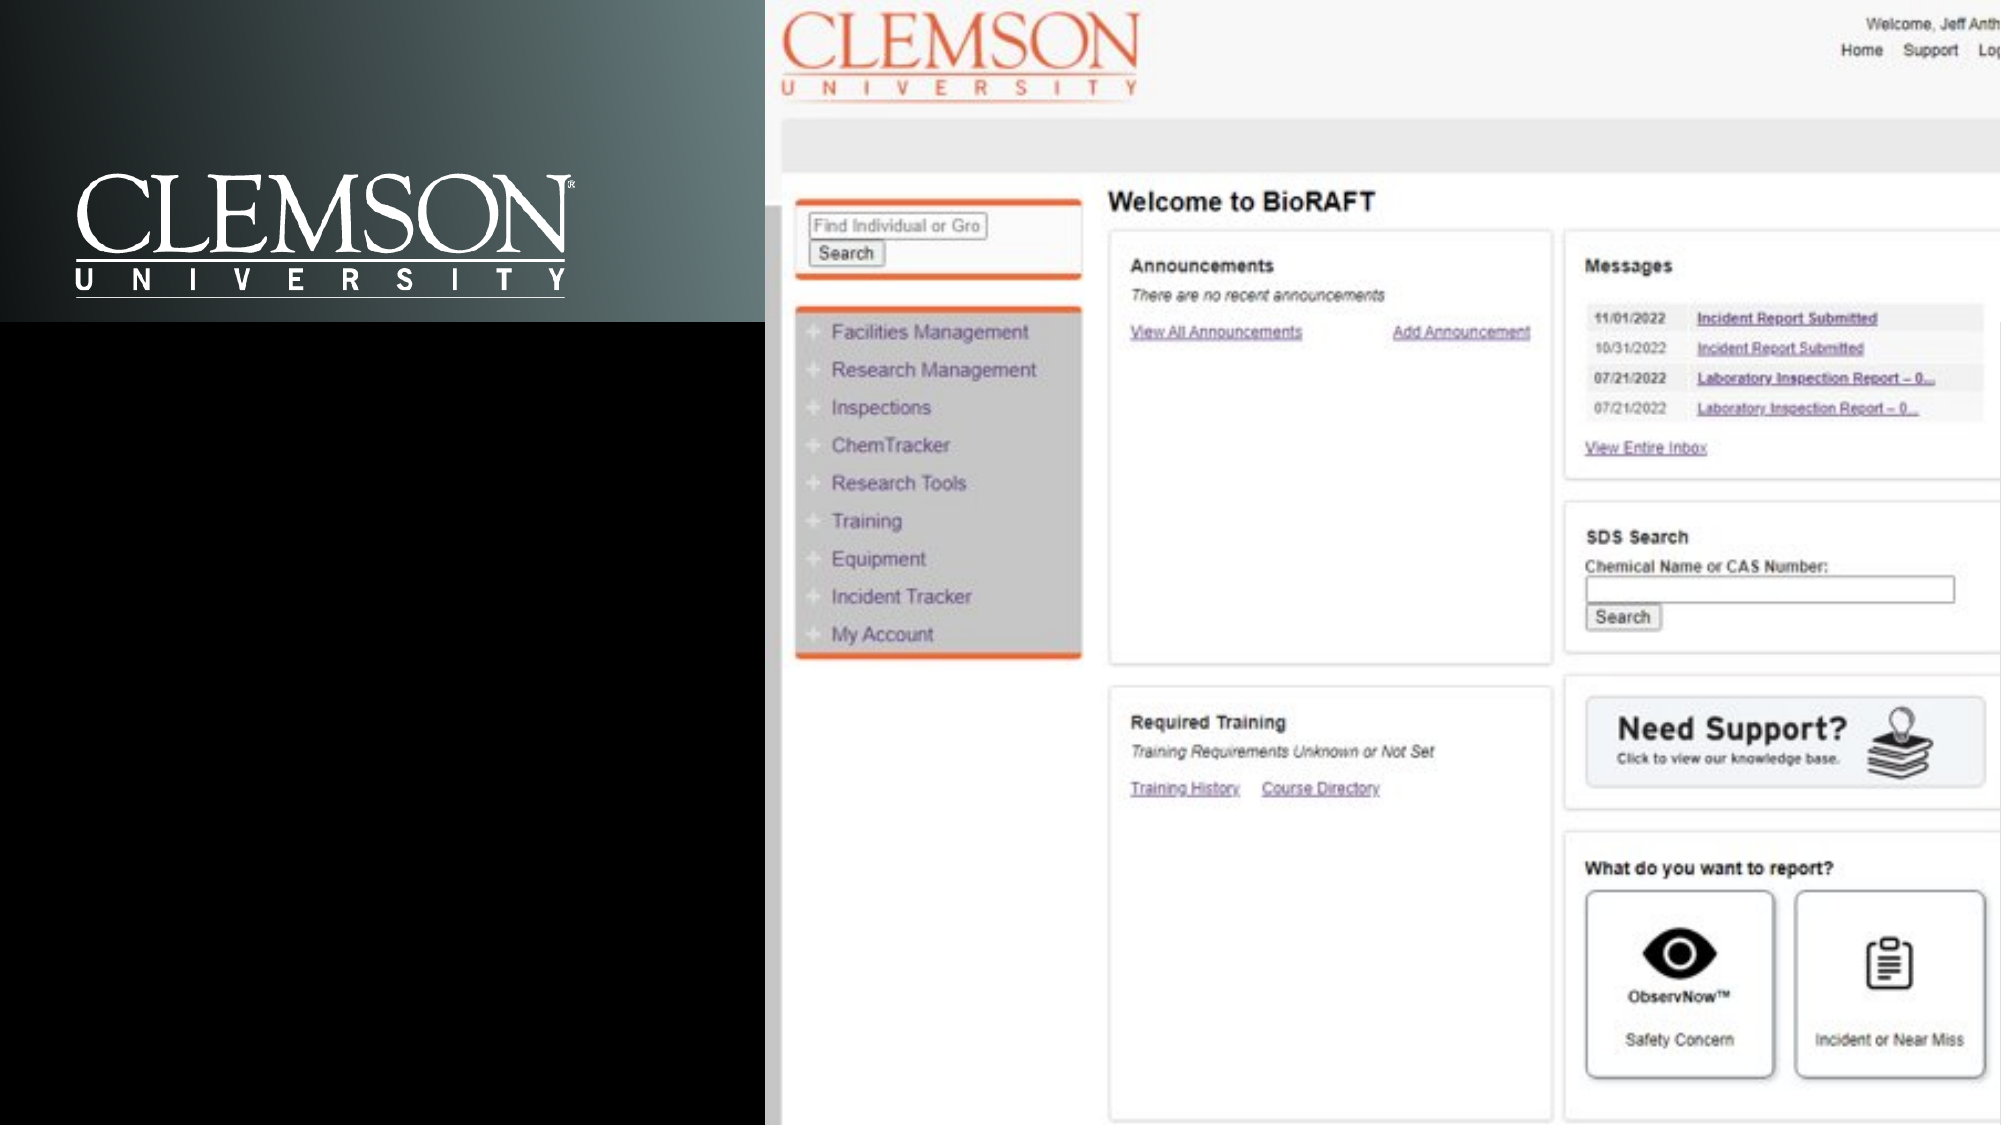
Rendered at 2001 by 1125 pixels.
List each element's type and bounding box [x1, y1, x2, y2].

picture [765, 0, 2000, 1125]
text_box [0, 0, 765, 1125]
picture [75, 173, 575, 298]
